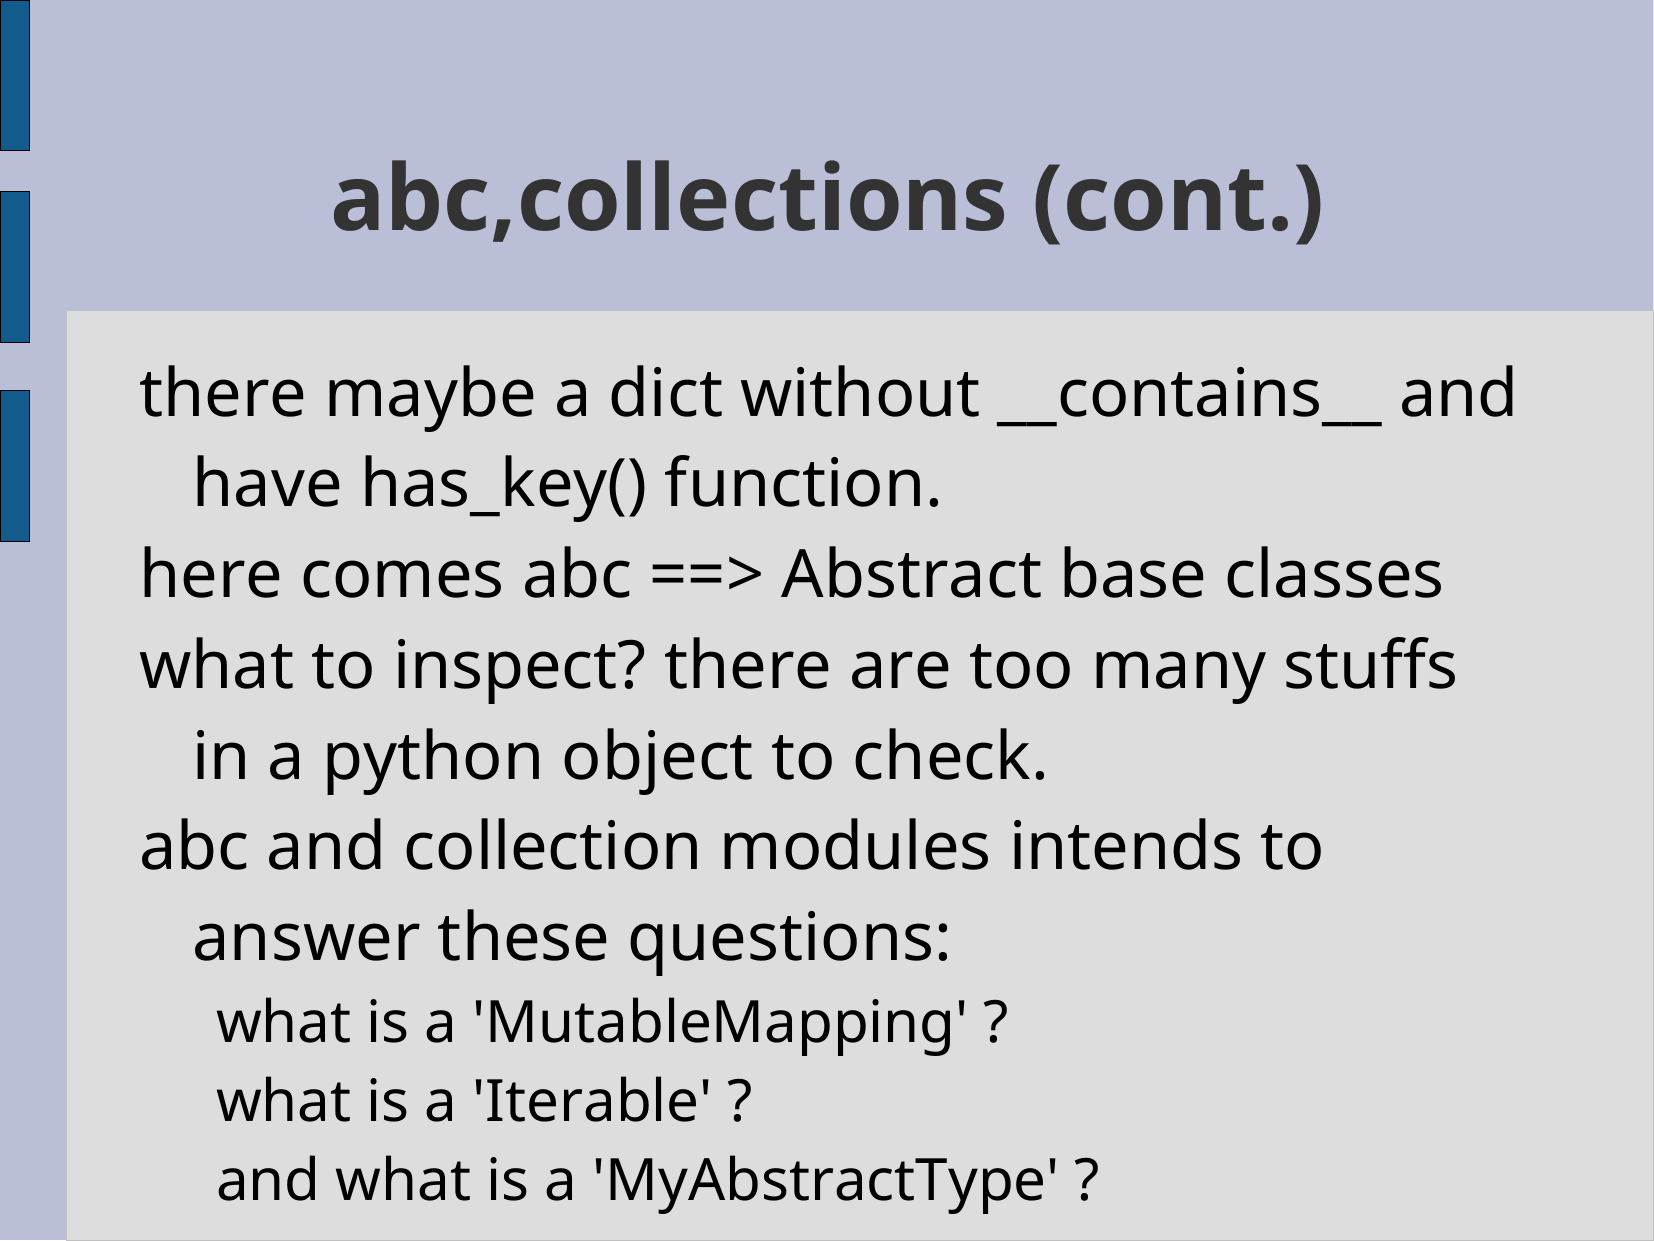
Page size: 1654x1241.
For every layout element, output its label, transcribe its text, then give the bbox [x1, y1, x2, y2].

list there maybe a dict without __contains__ and have has_key() function. here comes abc ==> Abstract base classes what to inspect? there are too many stuffs in a python object to check. abc and collection modules intends to answer these questions: what is a 'MutableMapping' ? what is a 'Iterable' ? and what is a 'MyAbstractType' ? [121, 344, 1534, 1115]
title abc,collections (cont.) [121, 98, 1534, 291]
